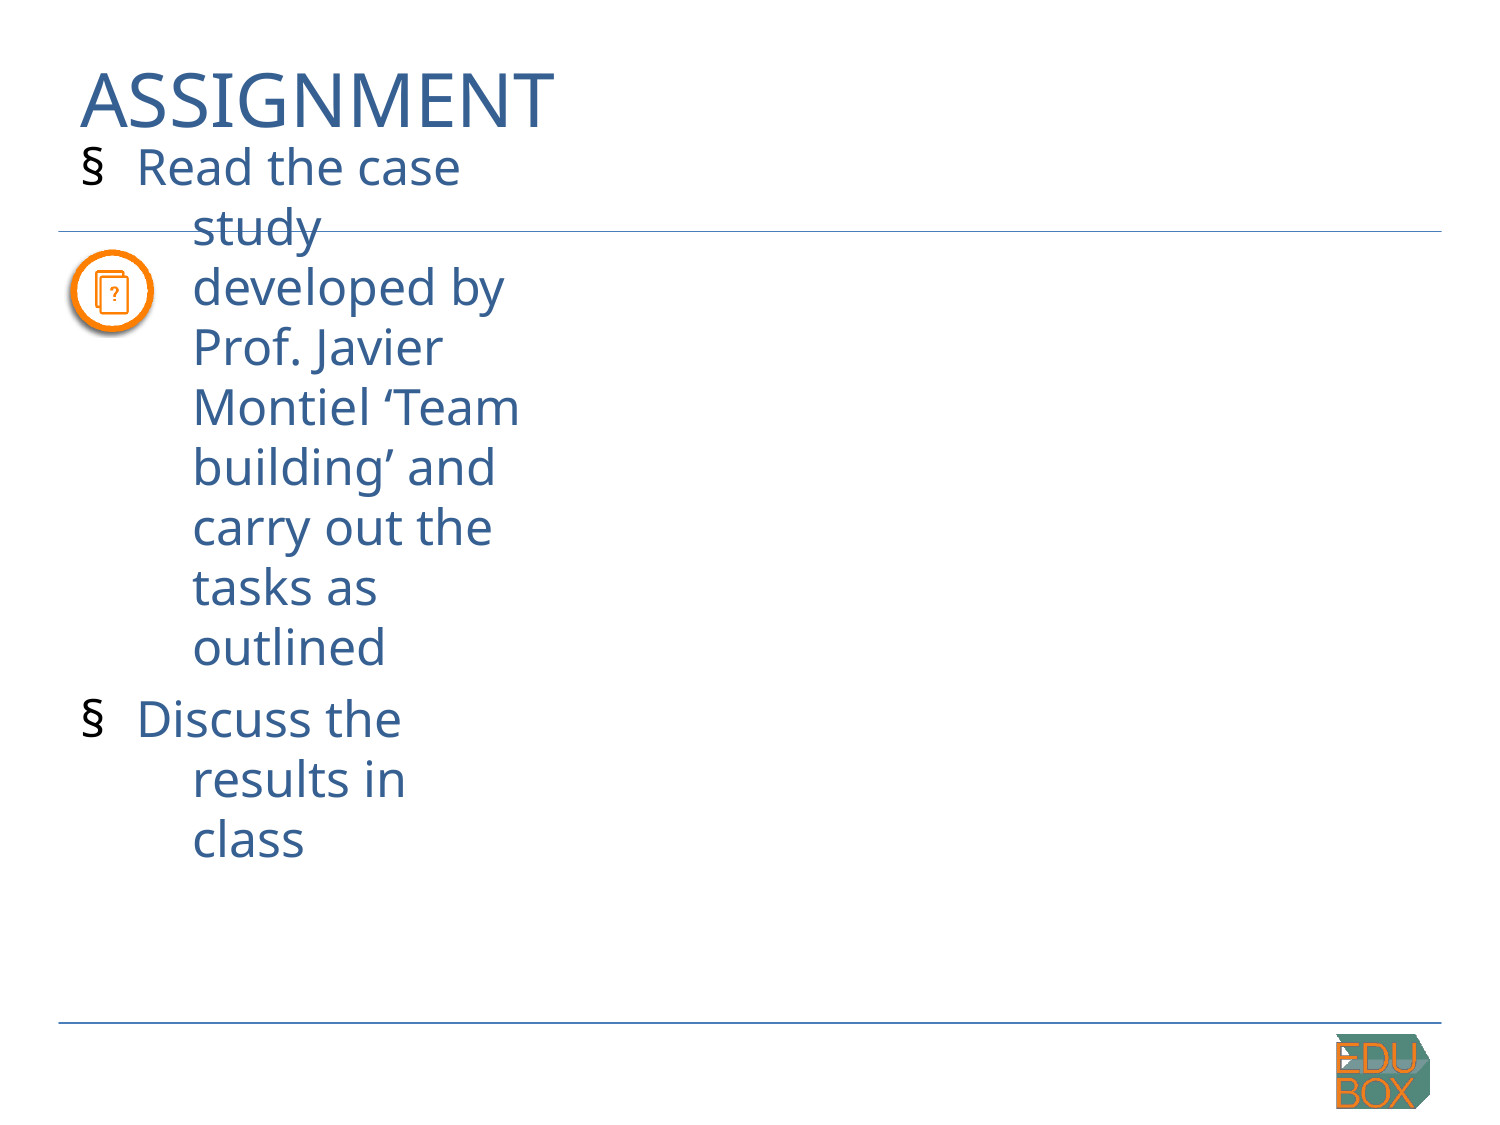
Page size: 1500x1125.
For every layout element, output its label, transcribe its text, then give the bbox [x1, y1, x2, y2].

picture [64, 243, 160, 339]
picture [1328, 1028, 1437, 1114]
title ASSIGNMENT [64, 42, 1500, 153]
list Read the case study developed by Prof. Javier Montiel ‘Team building’ and carry out the tasks as outlined Discuss the results in class [171, 247, 1475, 998]
